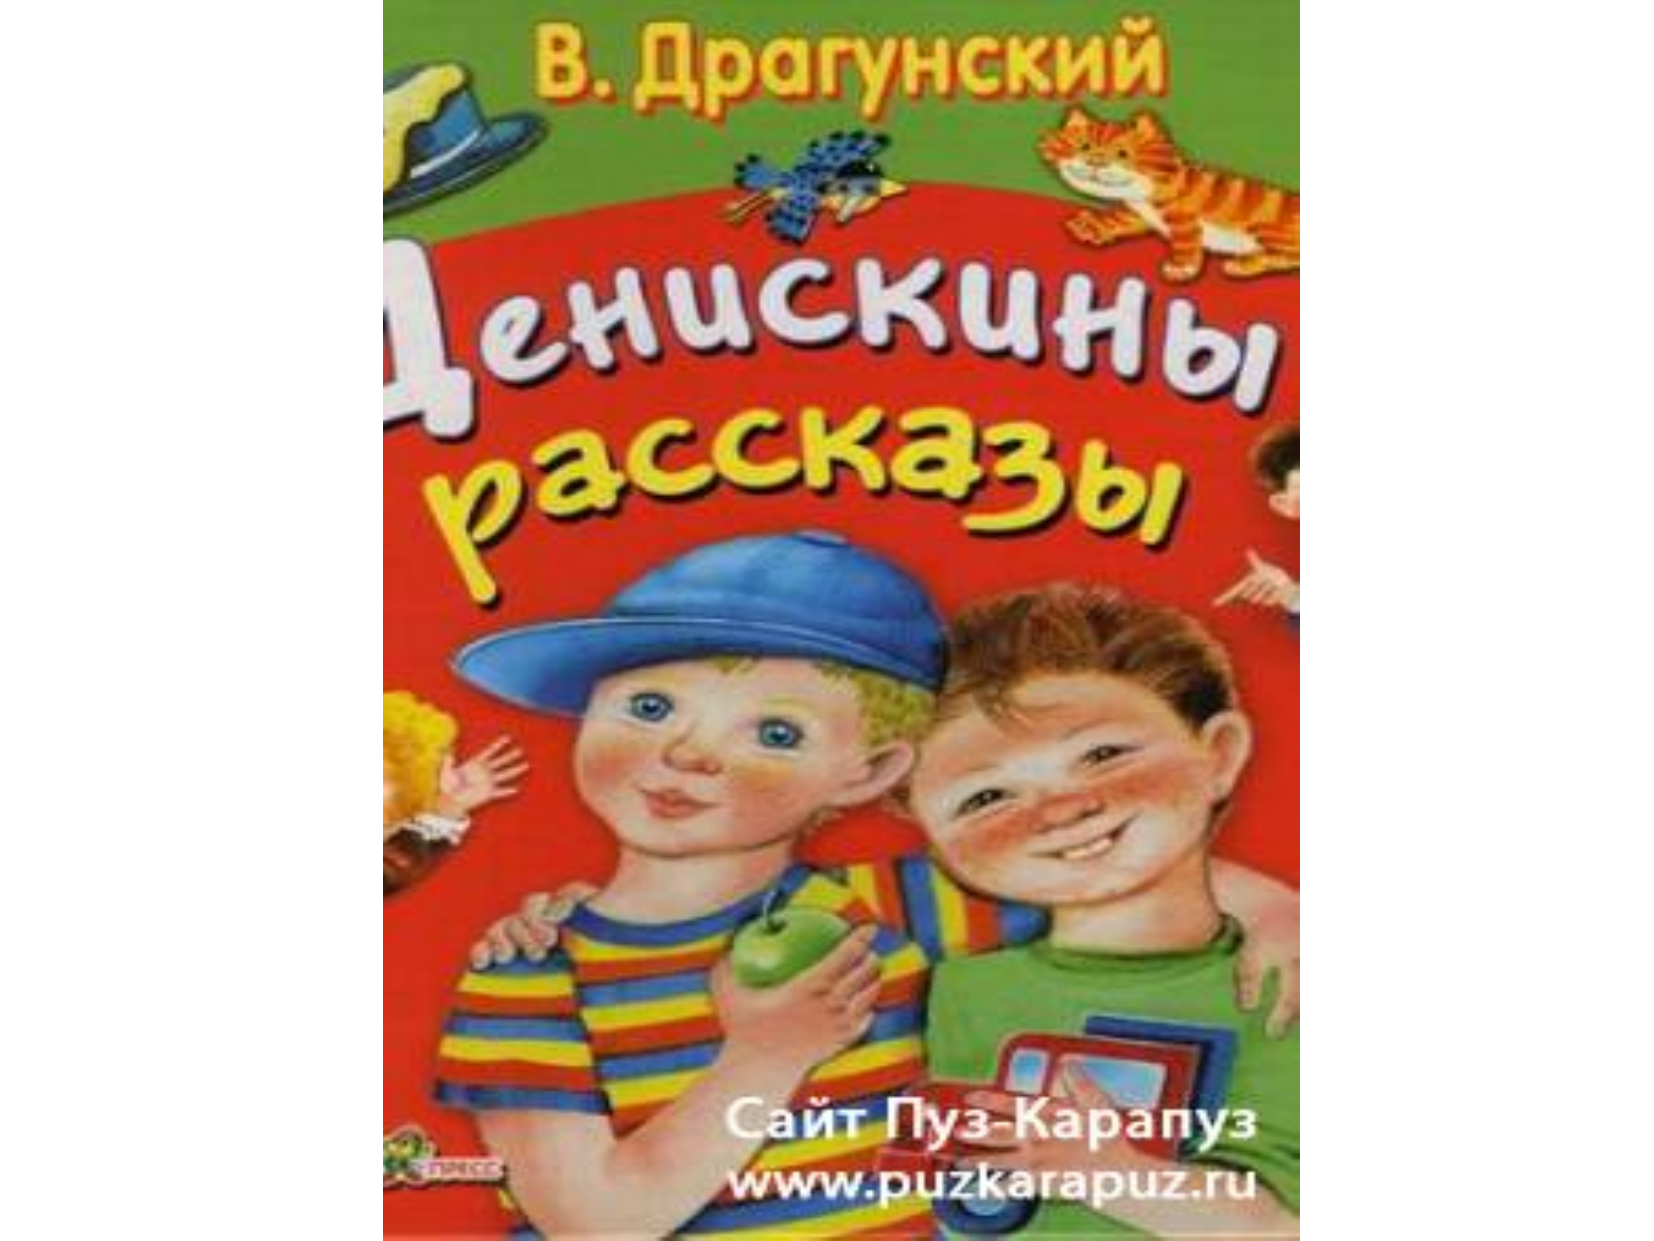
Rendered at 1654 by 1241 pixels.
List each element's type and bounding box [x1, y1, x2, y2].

picture [383, 0, 1300, 1241]
